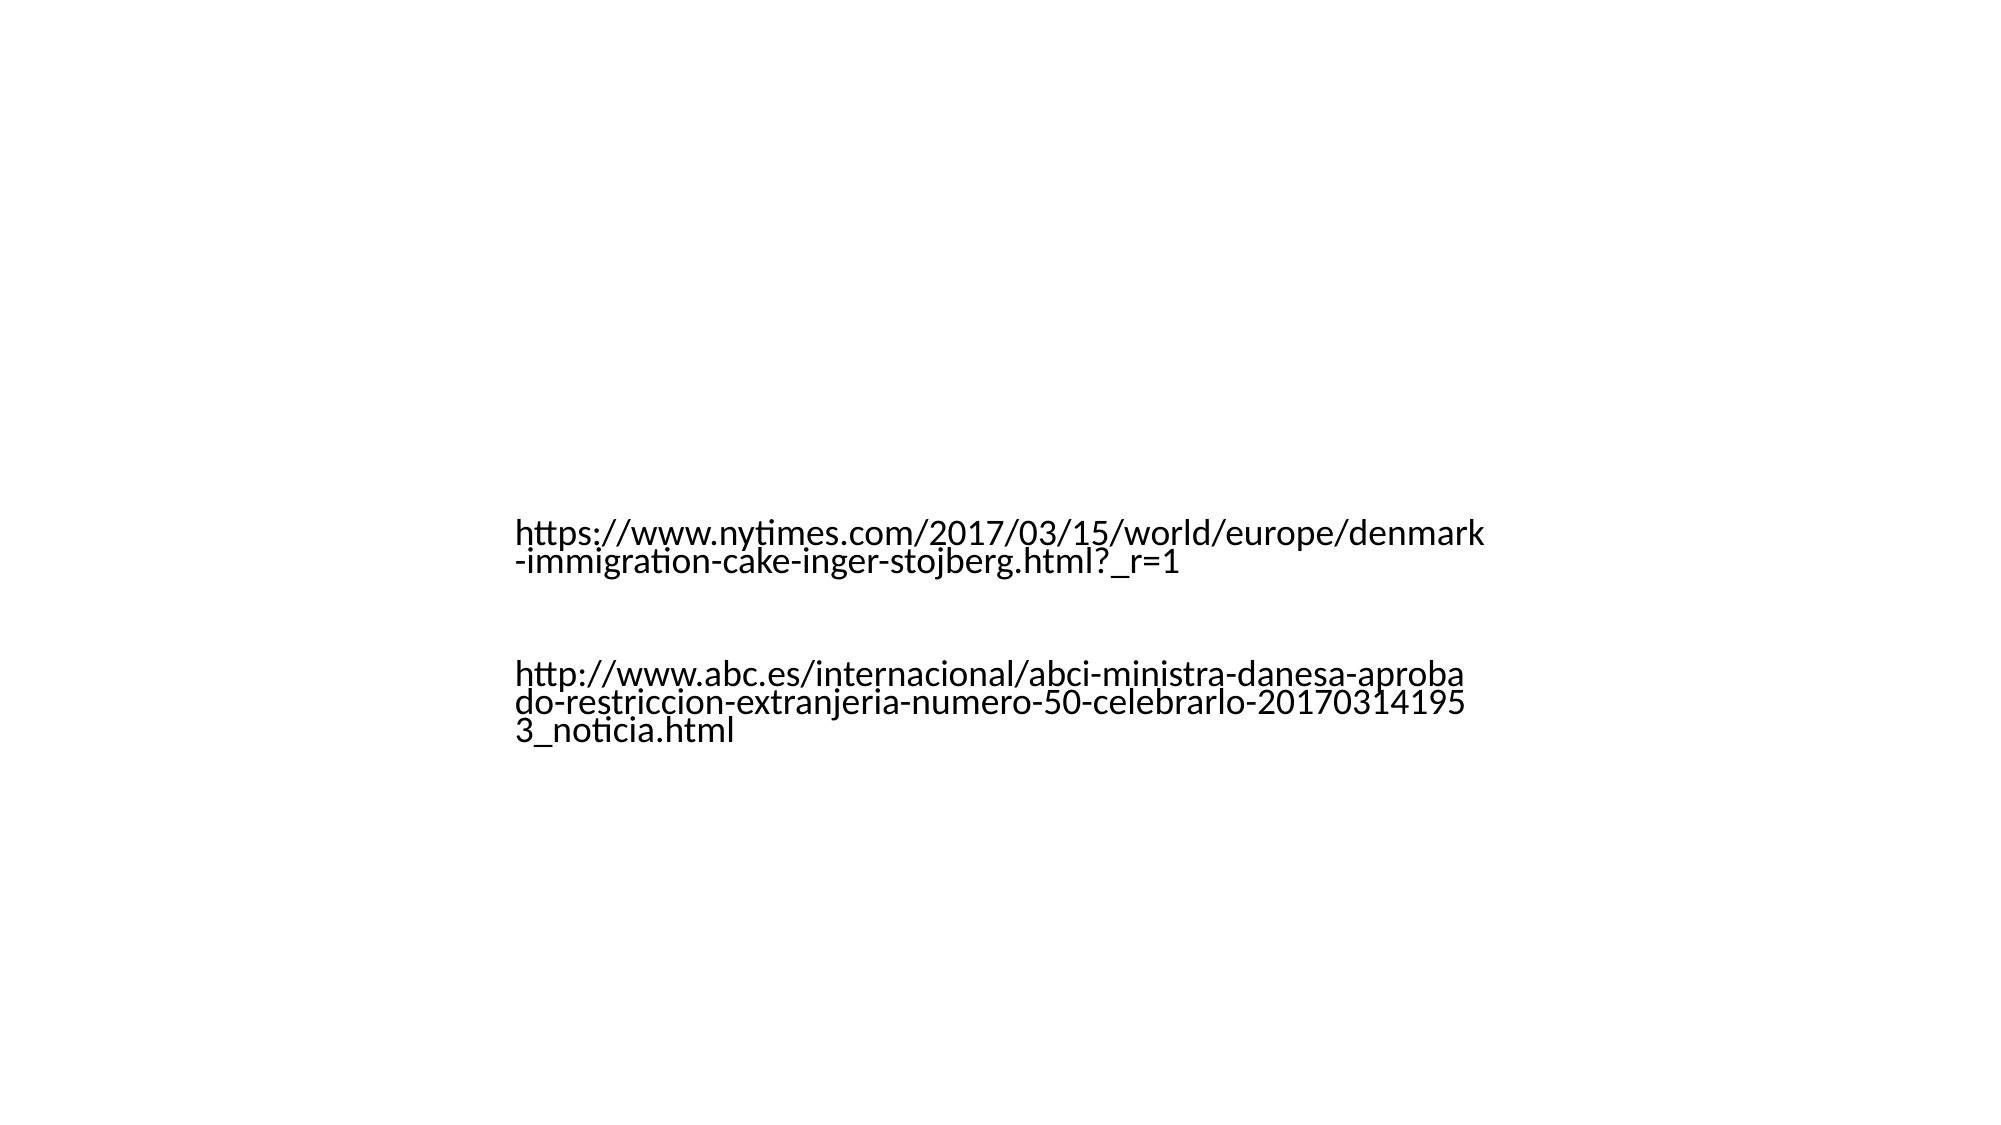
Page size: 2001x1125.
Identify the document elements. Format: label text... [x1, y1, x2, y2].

text_box https://www.nytimes.com/2017/03/15/world/europe/denmark-immigration-cake-inger-stojberg.html?_r=1 http://www.abc.es/internacional/abci-ministra-danesa-aprobado-restriccion-extranjeria-numero-50-celebrarlo-201703141953_noticia.html [500, 509, 1501, 864]
